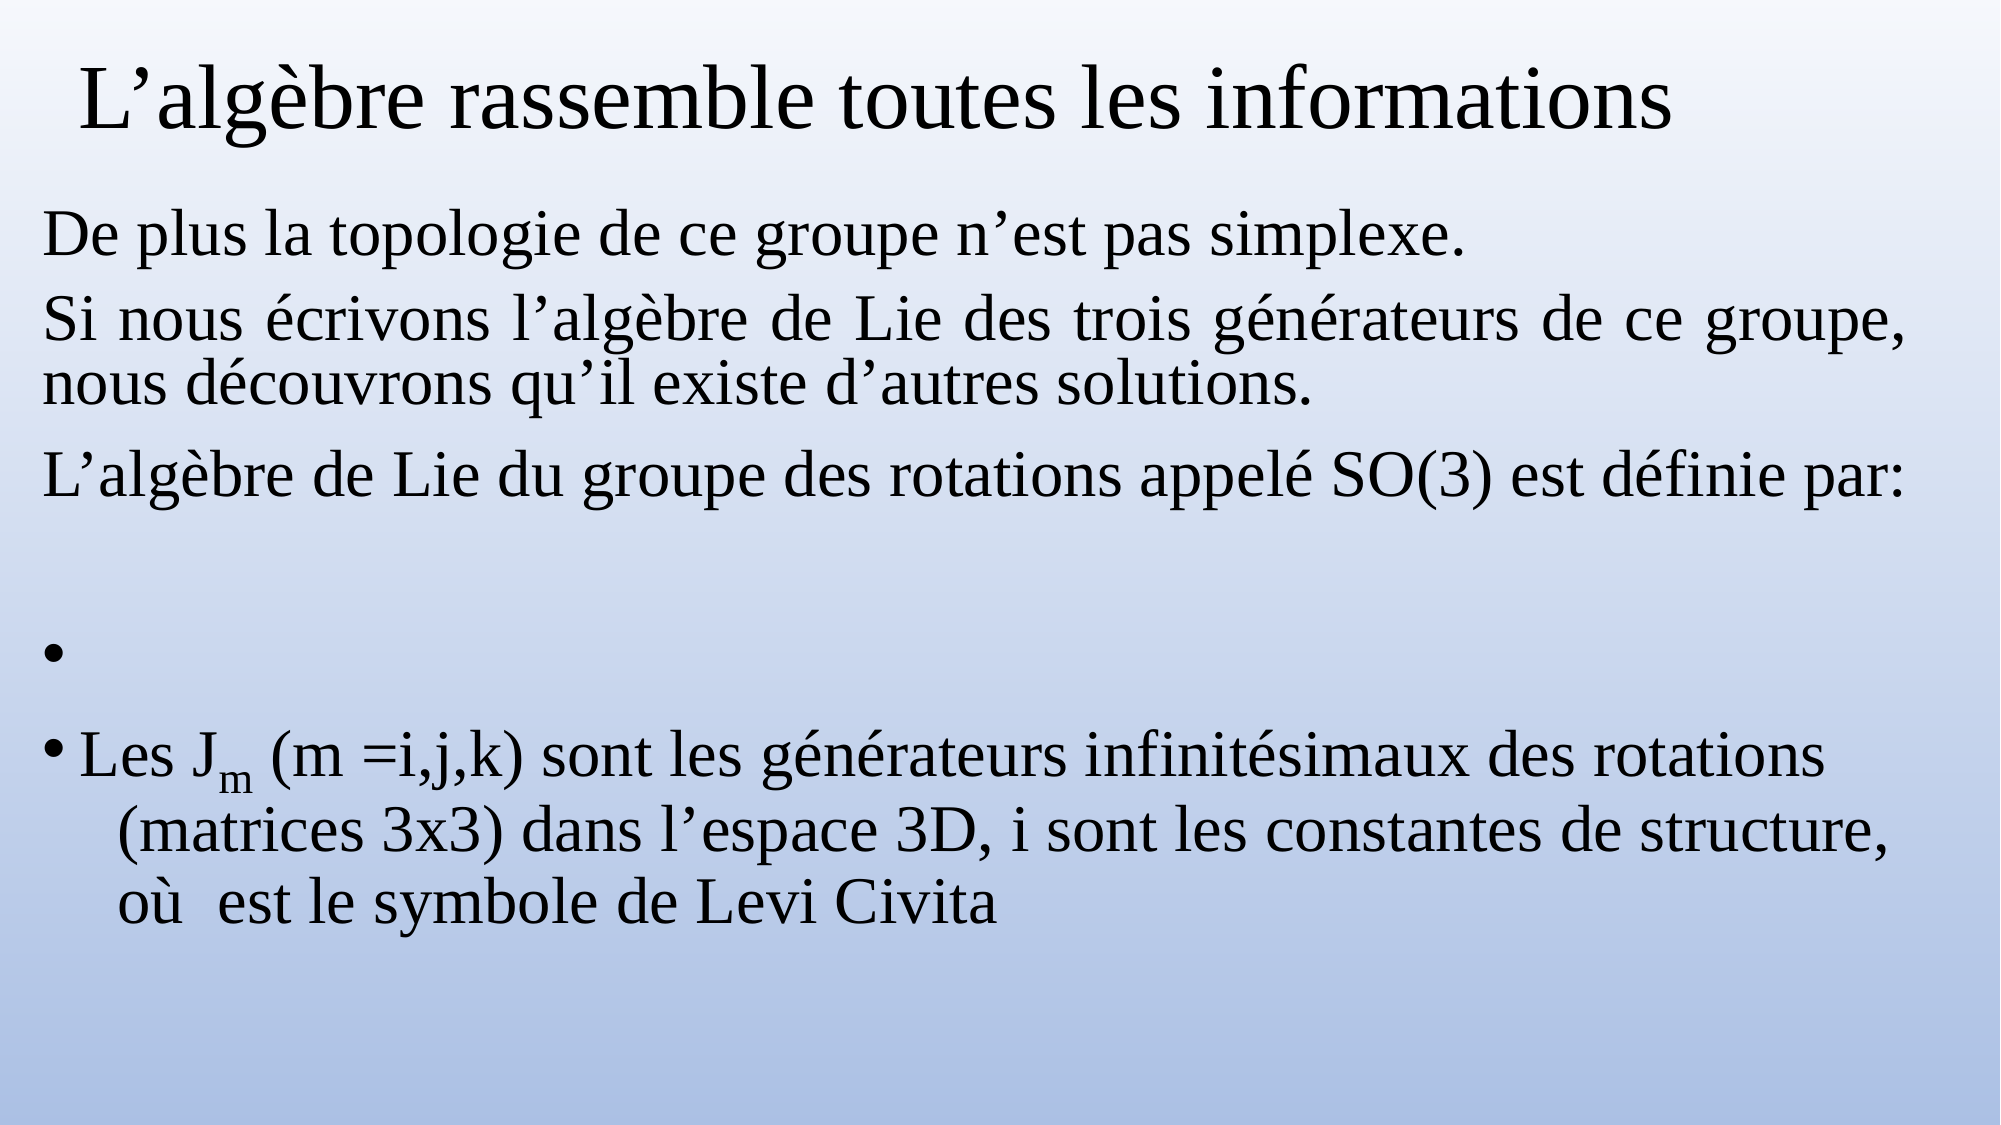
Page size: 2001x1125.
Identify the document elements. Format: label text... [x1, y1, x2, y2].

list De plus la topologie de ce groupe n’est pas simplexe. Si nous écrivons l’algèbre de Lie des trois générateurs de ce groupe, nous découvrons qu’il existe d’autres solutions. L’algèbre de Lie du groupe des rotations appelé SO(3) est définie par: Les Jm (m =i,j,k) sont les générateurs infinitésimaux des rotations (matrices 3x3) dans l’espace 3D, i sont les constantes de structure, où est le symbole de Levi Civita [26, 197, 1949, 1125]
title L’algèbre rassemble toutes les informations [60, 0, 1697, 197]
